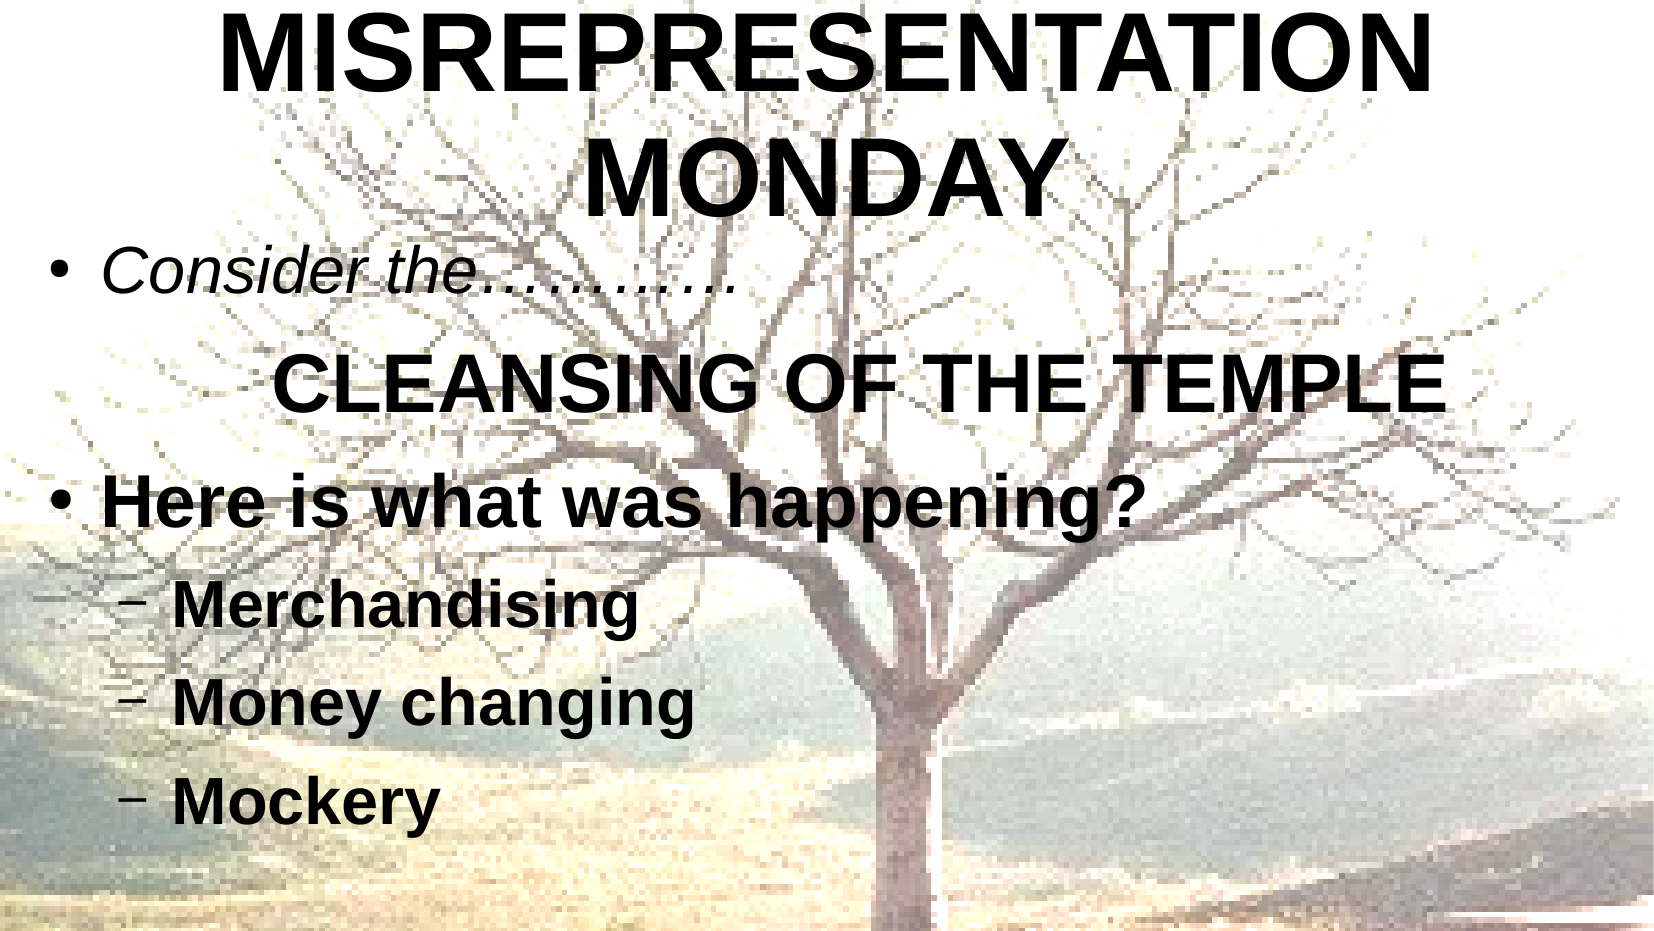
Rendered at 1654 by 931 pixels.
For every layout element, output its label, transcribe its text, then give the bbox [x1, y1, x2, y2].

picture [0, 0, 1654, 931]
title MISREPRESENTATION MONDAY [82, 0, 1571, 232]
list Consider the………… CLEANSING OF THE TEMPLE Here is what was happening? Merchandising Money changing Mockery [30, 232, 1621, 916]
